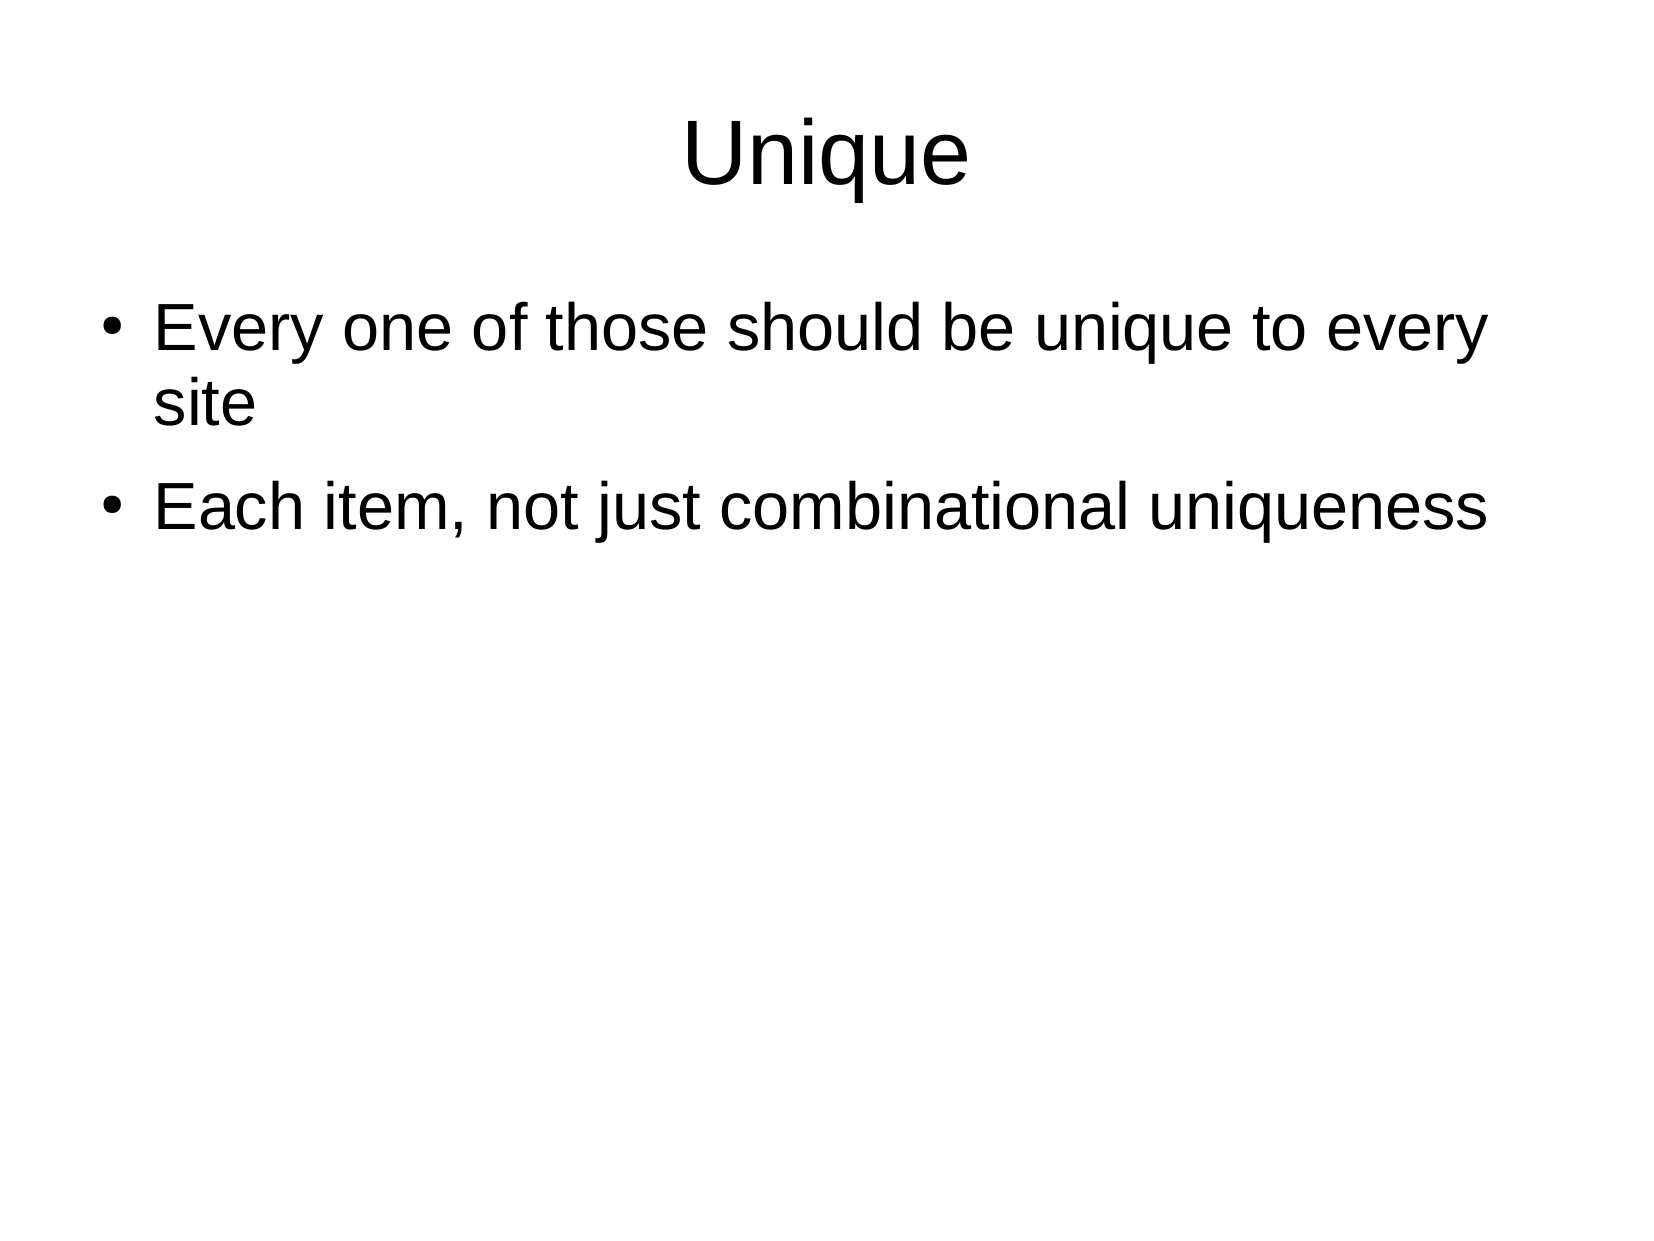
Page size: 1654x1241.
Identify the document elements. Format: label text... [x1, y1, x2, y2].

title Unique [82, 49, 1571, 257]
list Every one of those should be unique to every site Each item, not just combinational uniqueness [82, 290, 1538, 1010]
